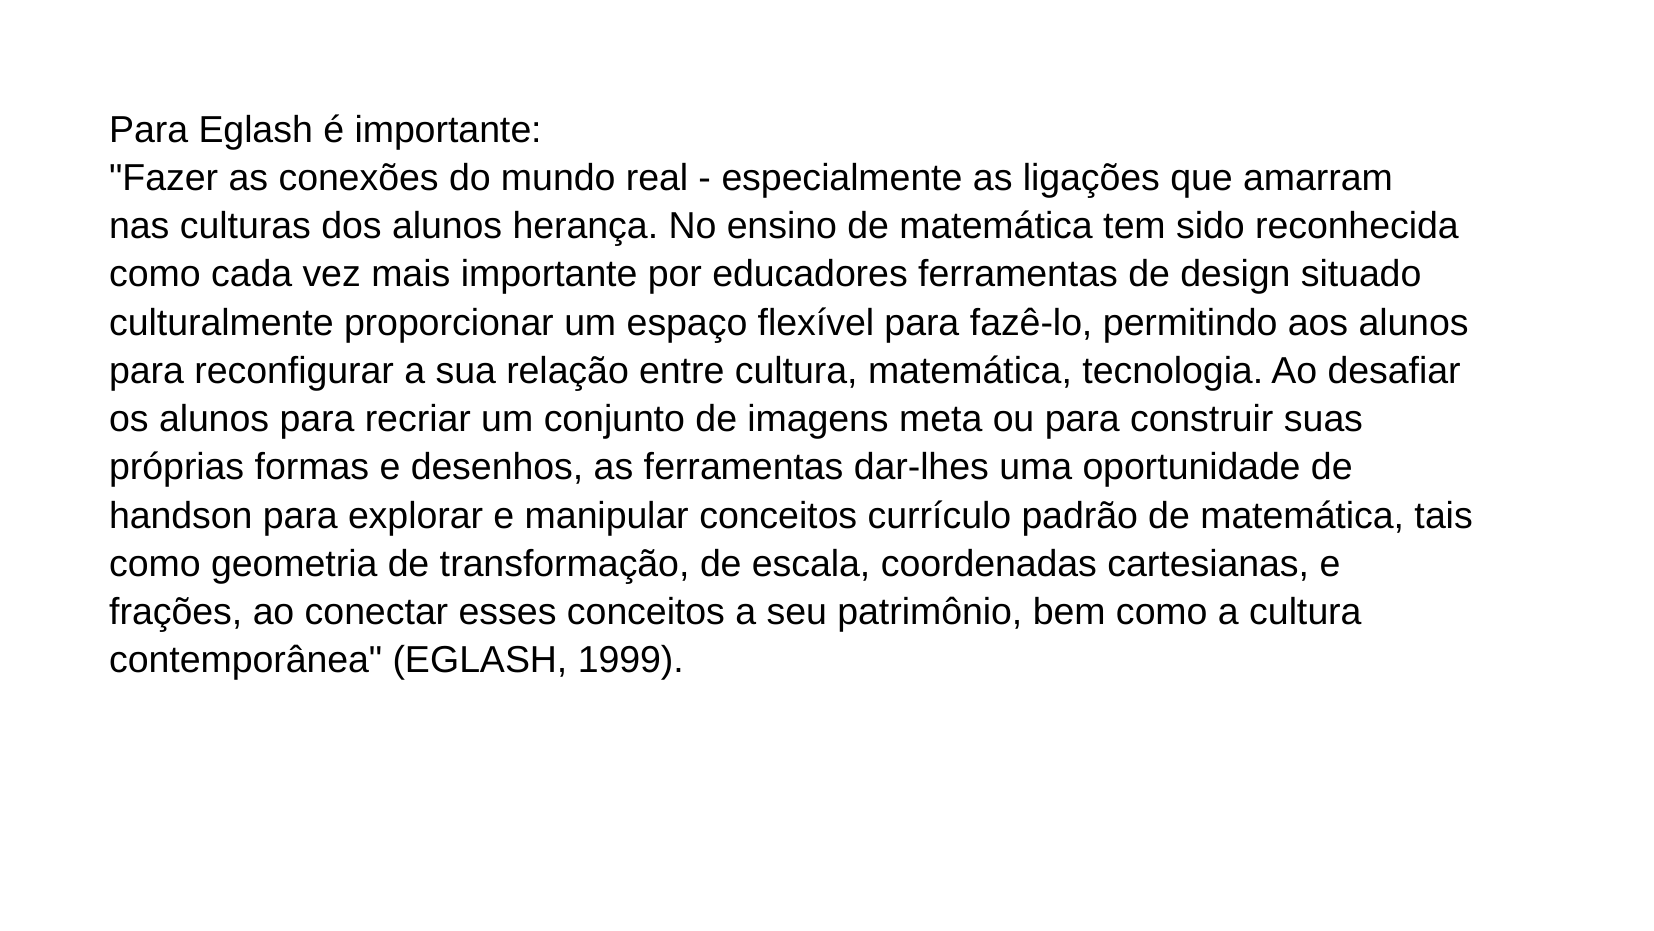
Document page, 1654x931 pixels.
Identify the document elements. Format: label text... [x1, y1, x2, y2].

text_box Para Eglash é importante: "Fazer as conexões do mundo real - especialmente as ligações que amarram nas culturas dos alunos herança. No ensino de matemática tem sido reconhecida como cada vez mais importante por educadores ferramentas de design situado culturalmente proporcionar um espaço flexível para fazê-lo, permitindo aos alunos para reconfigurar a sua relação entre cultura, matemática, tecnologia. Ao desafiar os alunos para recriar um conjunto de imagens meta ou para construir suas próprias formas e desenhos, as ferramentas dar-lhes uma oportunidade de handson para explorar e manipular conceitos currículo padrão de matemática, tais como geometria de transformação, de escala, coordenadas cartesianas, e frações, ao conectar esses conceitos a seu patrimônio, bem como a cultura contemporânea" (EGLASH, 1999). [94, 94, 1493, 875]
